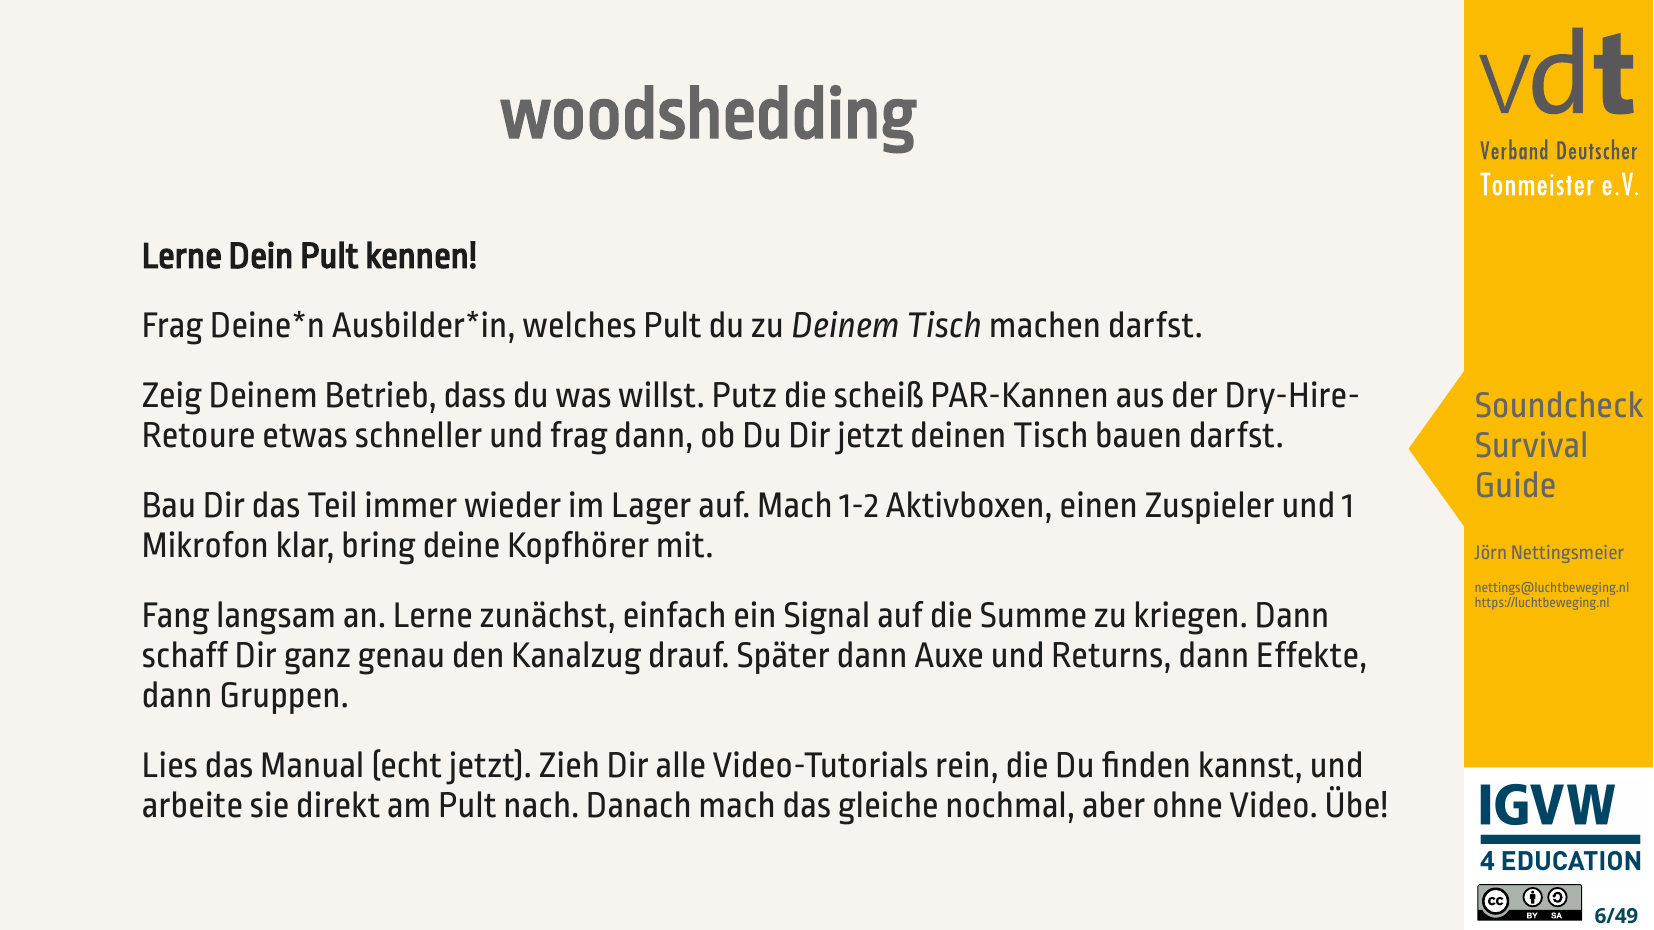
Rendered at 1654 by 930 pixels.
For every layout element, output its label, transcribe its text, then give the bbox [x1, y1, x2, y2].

title woodshedding [82, 37, 1335, 193]
list Lerne Dein Pult kennen! Frag Deine*n Ausbilder*in, welches Pult du zu Deinem Tisch machen darfst. Zeig Deinem Betrieb, dass du was willst. Putz die scheiß PAR-Kannen aus der Dry-Hire-Retoure etwas schneller und frag dann, ob Du Dir jetzt deinen Tisch bauen darfst. Bau Dir das Teil immer wieder im Lager auf. Mach 1-2 Aktivboxen, einen Zuspieler und 1 Mikrofon klar, bring deine Kopfhörer mit. Fang langsam an. Lerne zunächst, einfach ein Signal auf die Summe zu kriegen. Dann schaff Dir ganz genau den Kanalzug drauf. Später dann Auxe und Returns, dann Effekte, dann Gruppen. Lies das Manual (echt jetzt). Zieh Dir alle Video-Tutorials rein, die Du finden kannst, und arbeite sie direkt am Pult nach. Danach mach das gleiche nochmal, aber ohne Video. Übe! [141, 236, 1394, 905]
picture [1477, 780, 1646, 882]
